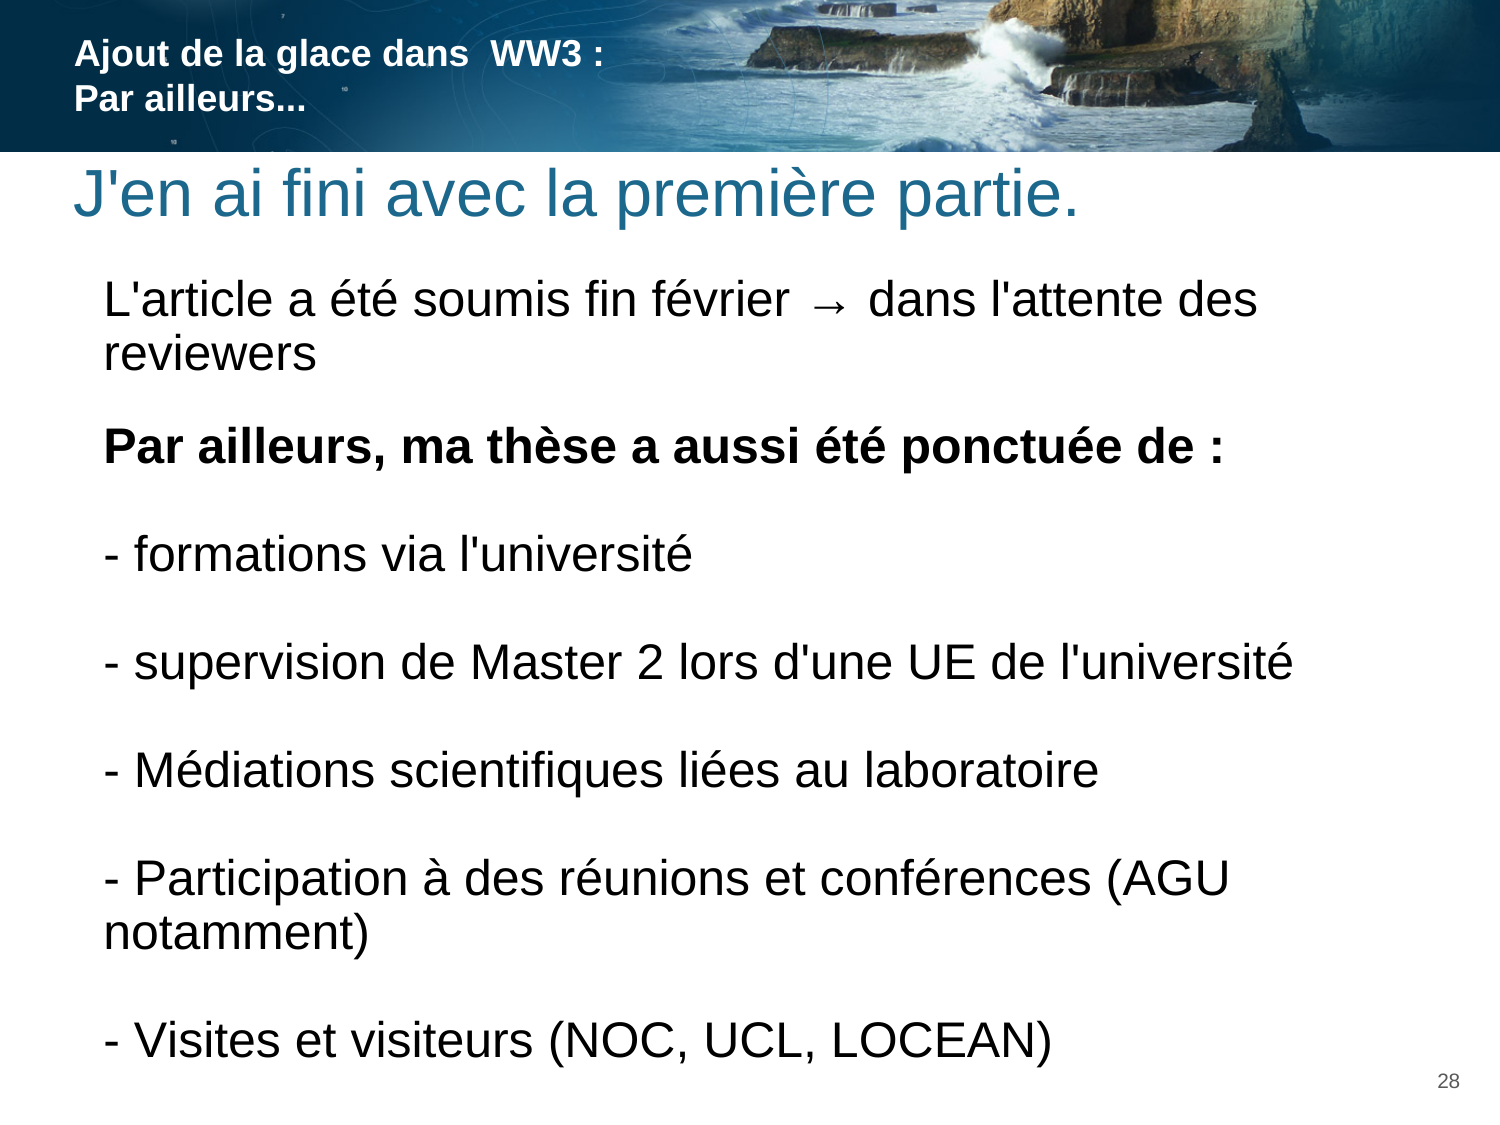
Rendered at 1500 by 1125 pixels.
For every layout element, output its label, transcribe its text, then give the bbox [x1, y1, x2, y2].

text_box Par ailleurs, ma thèse a aussi été ponctuée de : - formations via l'université - supervision de Master 2 lors d'une UE de l'université - Médiations scientifiques liées au laboratoire - Participation à des réunions et conférences (AGU notamment) - Visites et visiteurs (NOC, UCL, LOCEAN) [88, 413, 1447, 1125]
picture [0, 0, 1500, 152]
text_box L'article a été soumis fin février → dans l'attente des reviewers [88, 265, 1447, 395]
title J'en ai fini avec la première partie. [59, 102, 1244, 278]
title Ajout de la glace dans WW3 : Par ailleurs... [59, 21, 798, 127]
